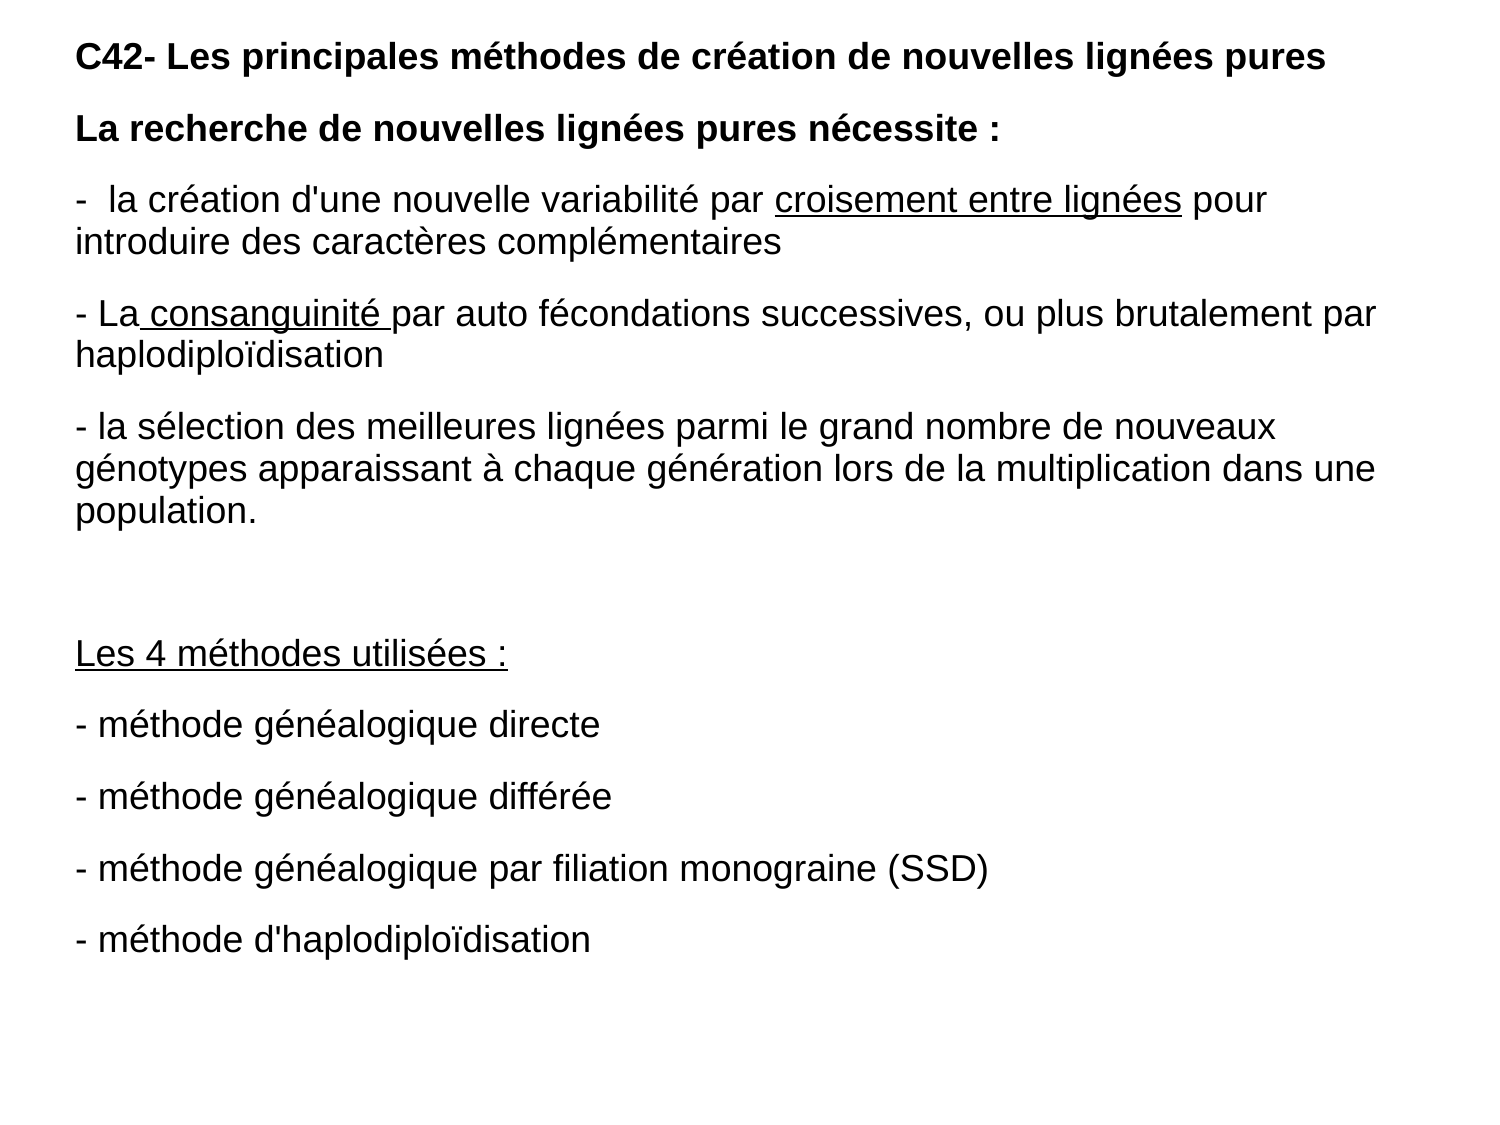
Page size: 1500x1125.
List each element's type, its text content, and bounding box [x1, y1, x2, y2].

list C42- Les principales méthodes de création de nouvelles lignées pures La recherche de nouvelles lignées pures nécessite : - la création d'une nouvelle variabilité par croisement entre lignées pour introduire des caractères complémentaires - La consanguinité par auto fécondations successives, ou plus brutalement par haplodiploïdisation - la sélection des meilleures lignées parmi le grand nombre de nouveaux génotypes apparaissant à chaque génération lors de la multiplication dans une population. Les 4 méthodes utilisées : - méthode généalogique directe - méthode généalogique différée - méthode généalogique par filiation monograine (SSD) - méthode d'haplodiploïdisation [75, 35, 1425, 1075]
